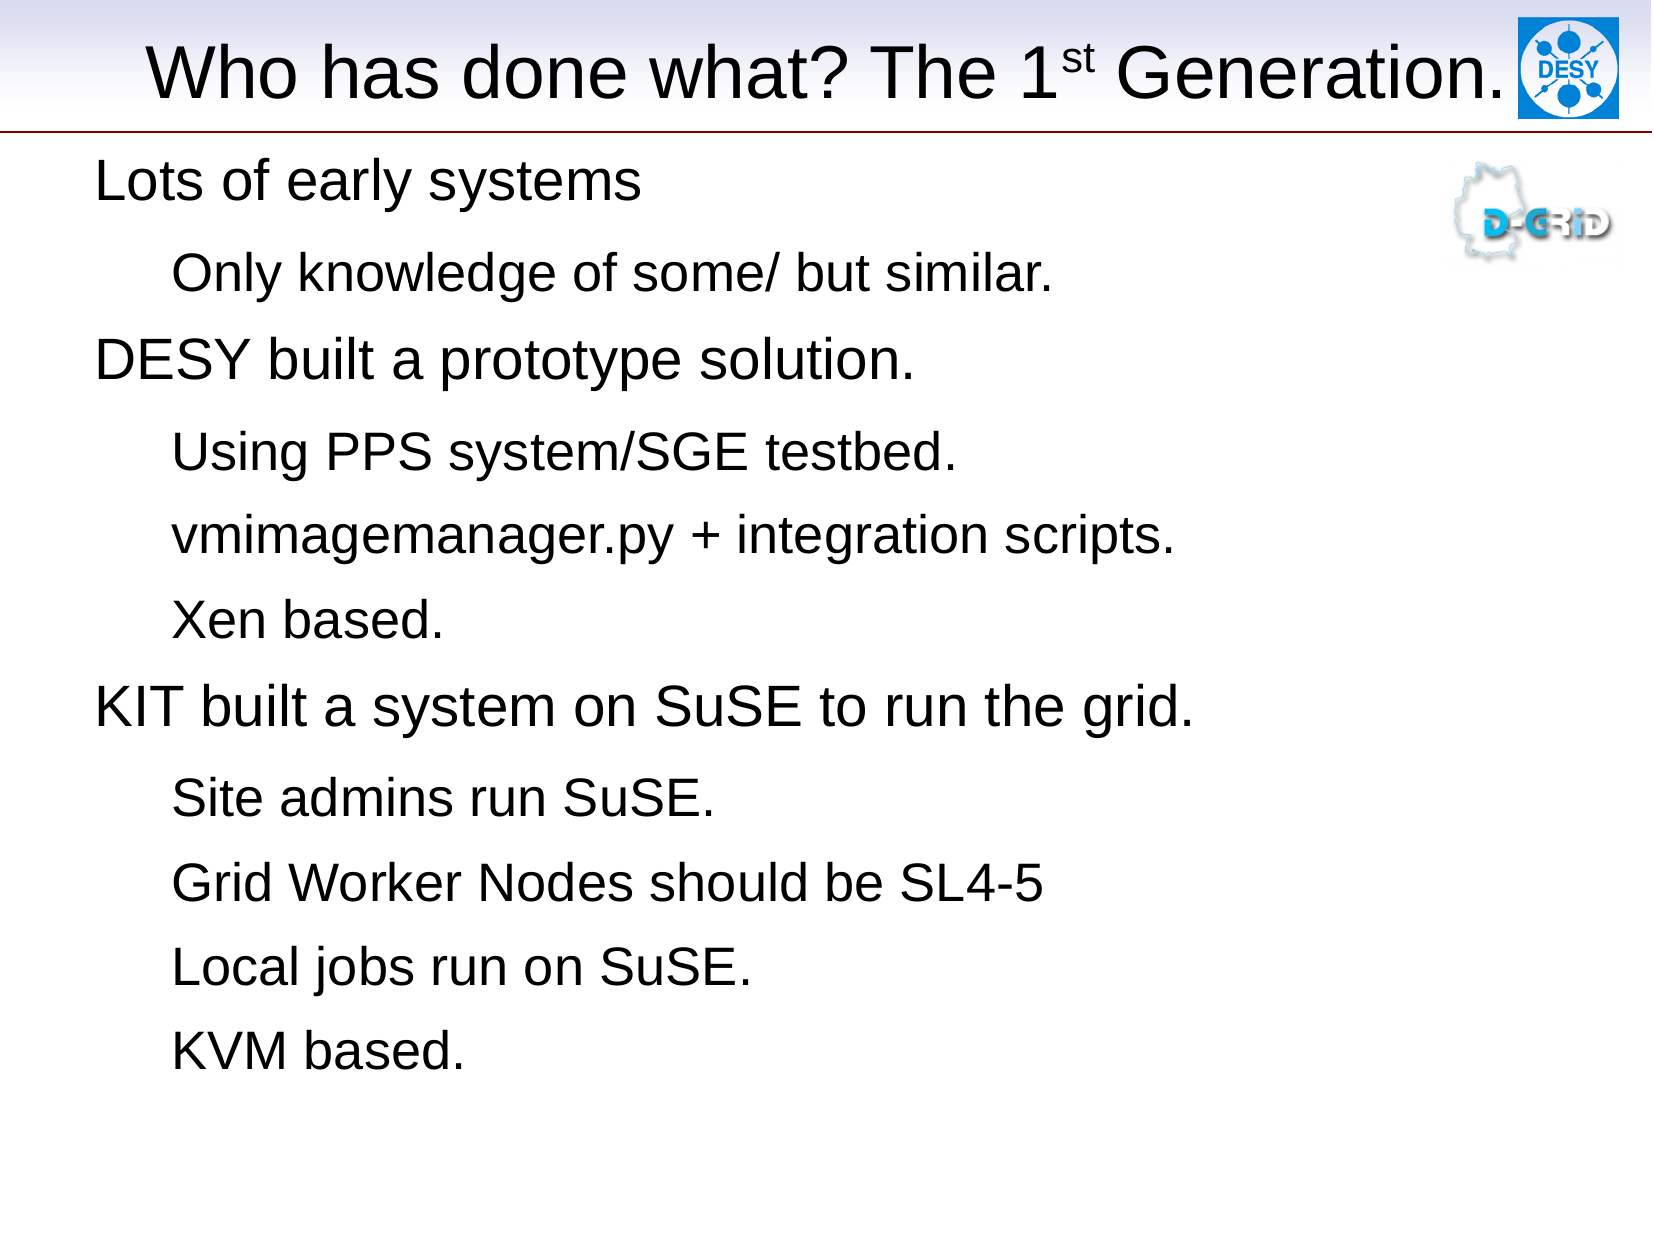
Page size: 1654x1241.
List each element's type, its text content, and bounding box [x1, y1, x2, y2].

picture [1565, 147, 1646, 266]
title Who has done what? The 1st Generation. [82, 26, 1571, 119]
picture [1518, 17, 1619, 119]
list Lots of early systems Only knowledge of some/ but similar. DESY built a prototype solution. Using PPS system/SGE testbed. vmimagemanager.py + integration scripts. Xen based. KIT built a system on SuSE to run the grid. Site admins run SuSE. Grid Worker Nodes should be SL4-5 Local jobs run on SuSE. KVM based. [76, 147, 1565, 1081]
